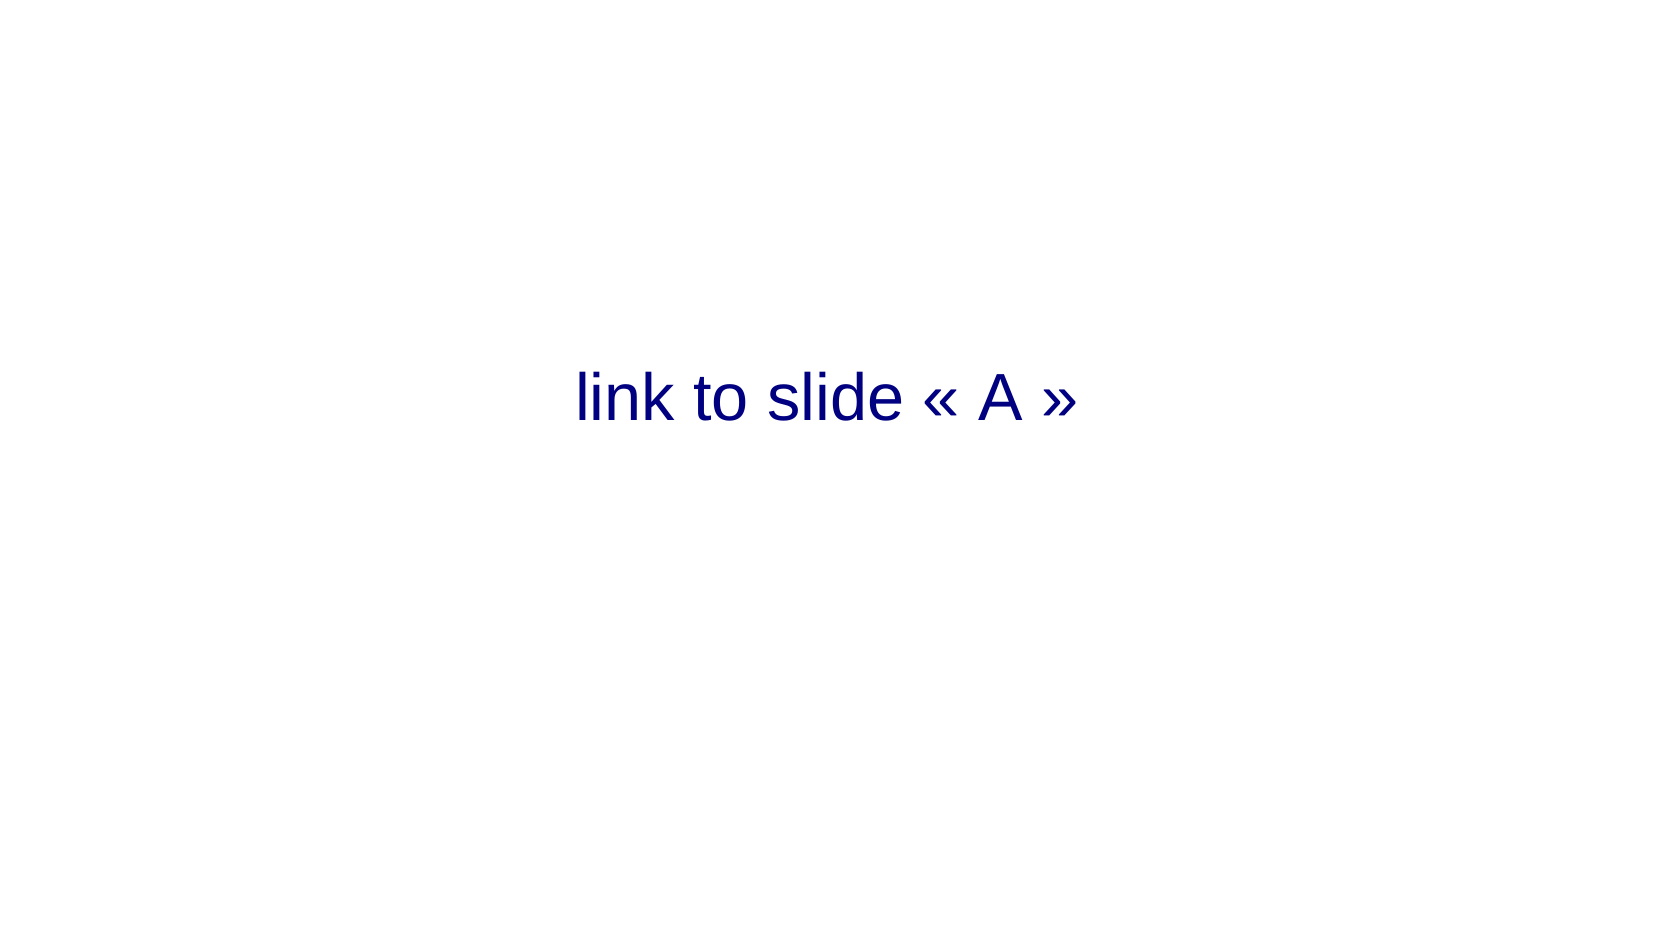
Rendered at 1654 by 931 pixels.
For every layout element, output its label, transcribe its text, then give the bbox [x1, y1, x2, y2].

subtitle link to slide « A » [82, 37, 1571, 757]
